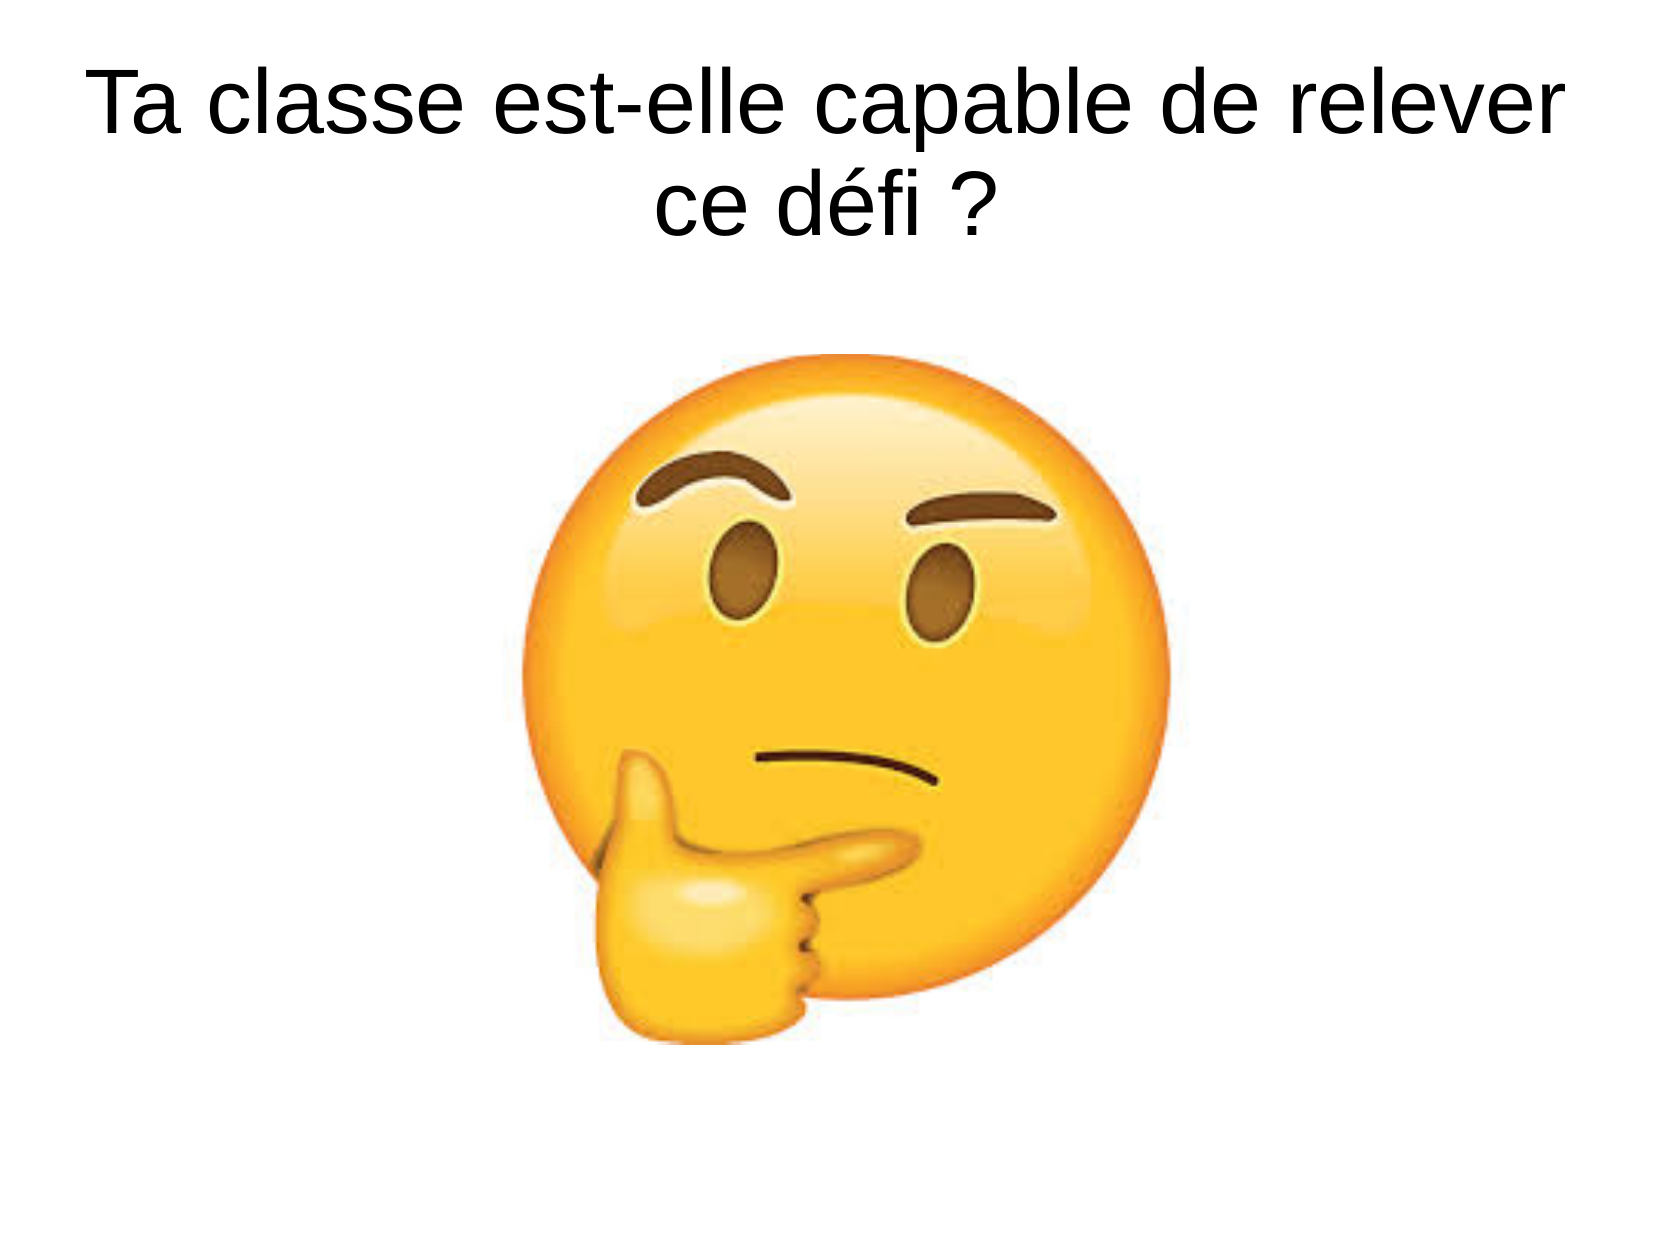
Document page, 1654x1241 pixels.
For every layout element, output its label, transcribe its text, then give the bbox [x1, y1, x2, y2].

picture [502, 354, 1193, 1045]
title Ta classe est-elle capable de relever ce défi ? [82, 49, 1571, 257]
